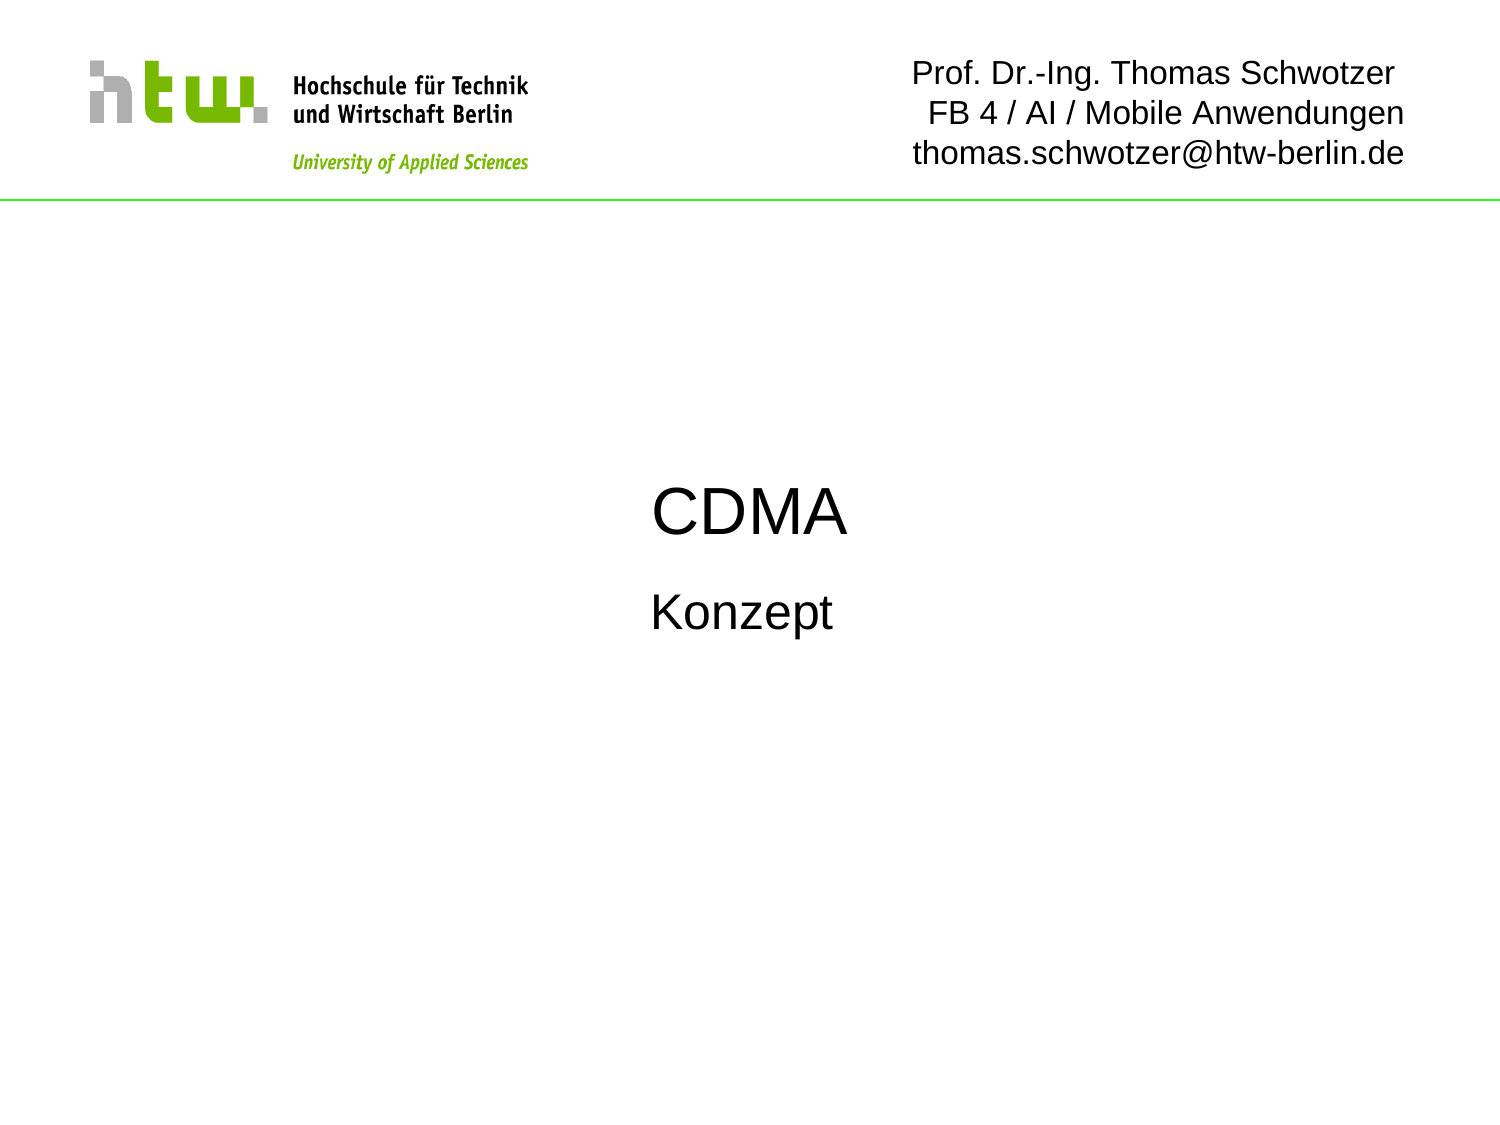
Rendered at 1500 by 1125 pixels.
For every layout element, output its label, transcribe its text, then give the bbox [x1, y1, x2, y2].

title CDMA [112, 390, 1388, 531]
subtitle Konzept [67, 531, 1418, 798]
picture [88, 58, 532, 178]
